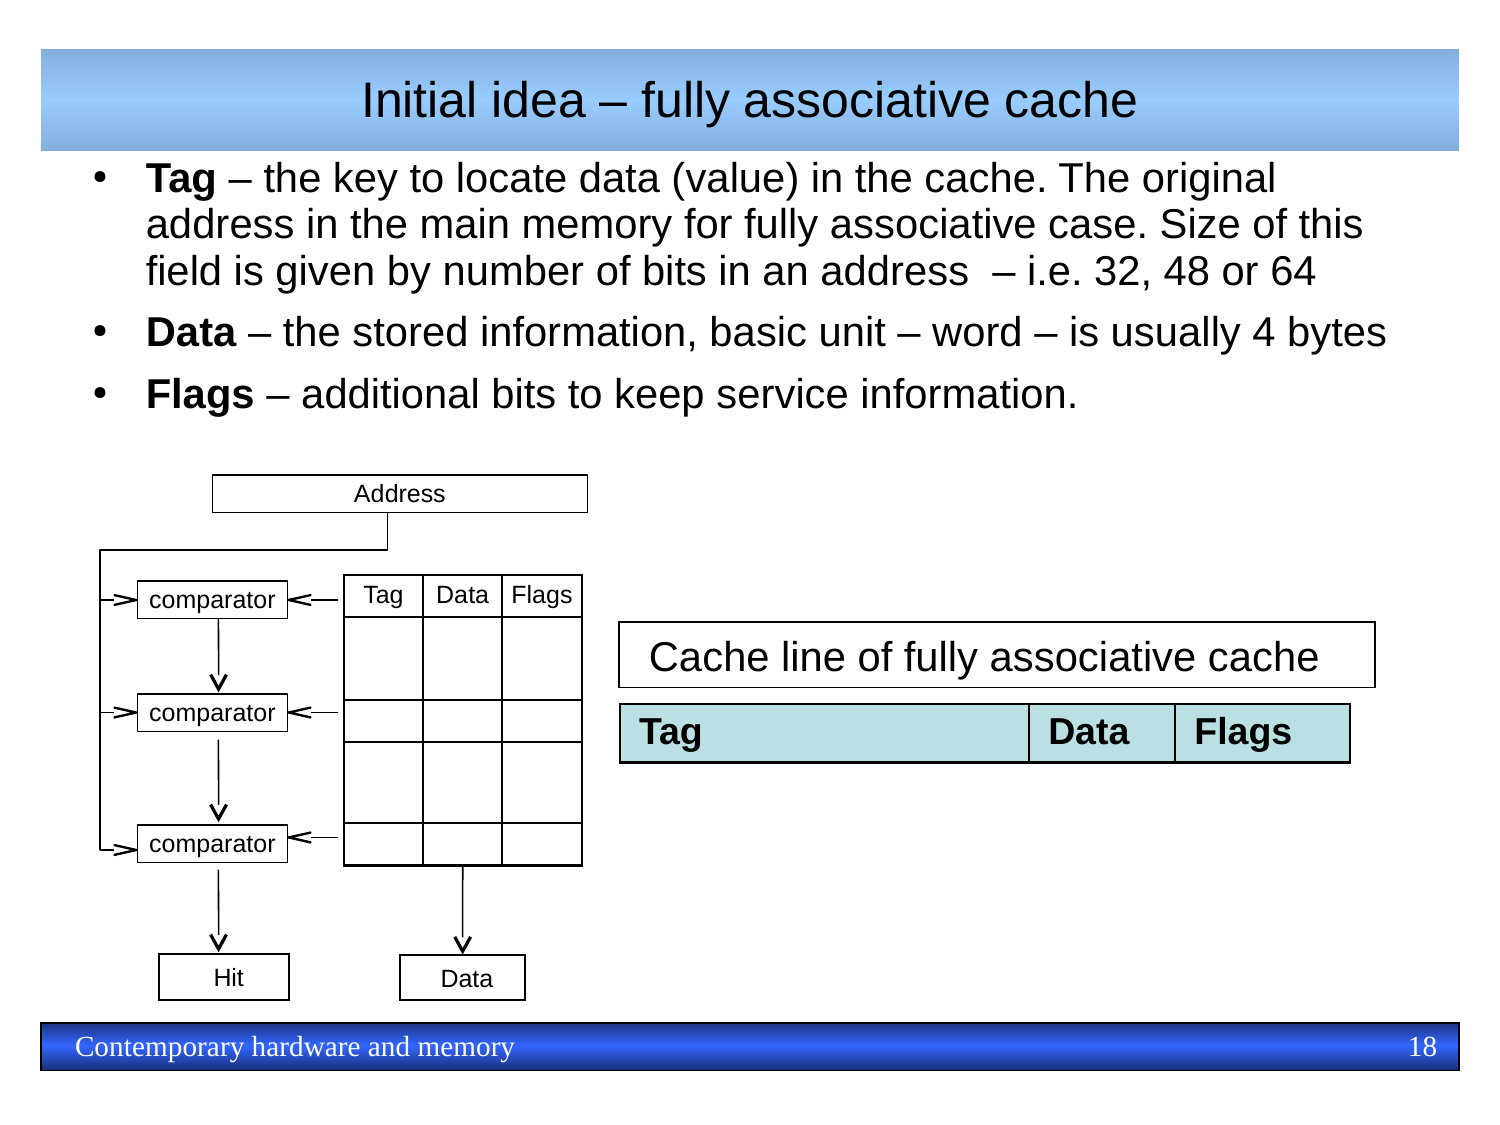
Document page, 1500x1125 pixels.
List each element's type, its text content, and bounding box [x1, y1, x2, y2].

table_cell [345, 618, 422, 699]
table_cell [424, 824, 501, 864]
table_cell [345, 824, 422, 864]
table_header Data [424, 576, 501, 616]
table_cell [503, 824, 581, 864]
table_cell [345, 743, 422, 822]
table_cell [424, 618, 501, 699]
text_box Data [400, 954, 526, 1001]
table_header Flags [1176, 705, 1349, 761]
text_box comparator [137, 824, 288, 863]
table_header Data [1030, 705, 1174, 761]
table_cell [503, 618, 581, 699]
list Tag – the key to locate data (value) in the cache. The original address in the main memory for fully associative case. Size of this field is given by number of bits in an address – i.e. 32, 48 or 64 Data – the stored information, basic unit – word – is usually 4 bytes Flags – additional bits to keep service information. [75, 154, 1426, 483]
table_cell [424, 701, 501, 741]
table_header Tag [621, 705, 1028, 761]
table_header Tag [345, 576, 422, 616]
table_cell [345, 701, 422, 741]
title Initial idea – fully associative cache [41, 49, 1459, 151]
table_cell [503, 743, 581, 822]
table_cell [503, 701, 581, 741]
text_box Hit [159, 954, 290, 1000]
text_box comparator [137, 694, 288, 732]
text_box comparator [137, 580, 288, 619]
text_box Cache line of fully associative cache [618, 622, 1376, 688]
table_cell [424, 743, 501, 822]
text_box Address [212, 474, 588, 513]
table_header Flags [503, 576, 581, 616]
